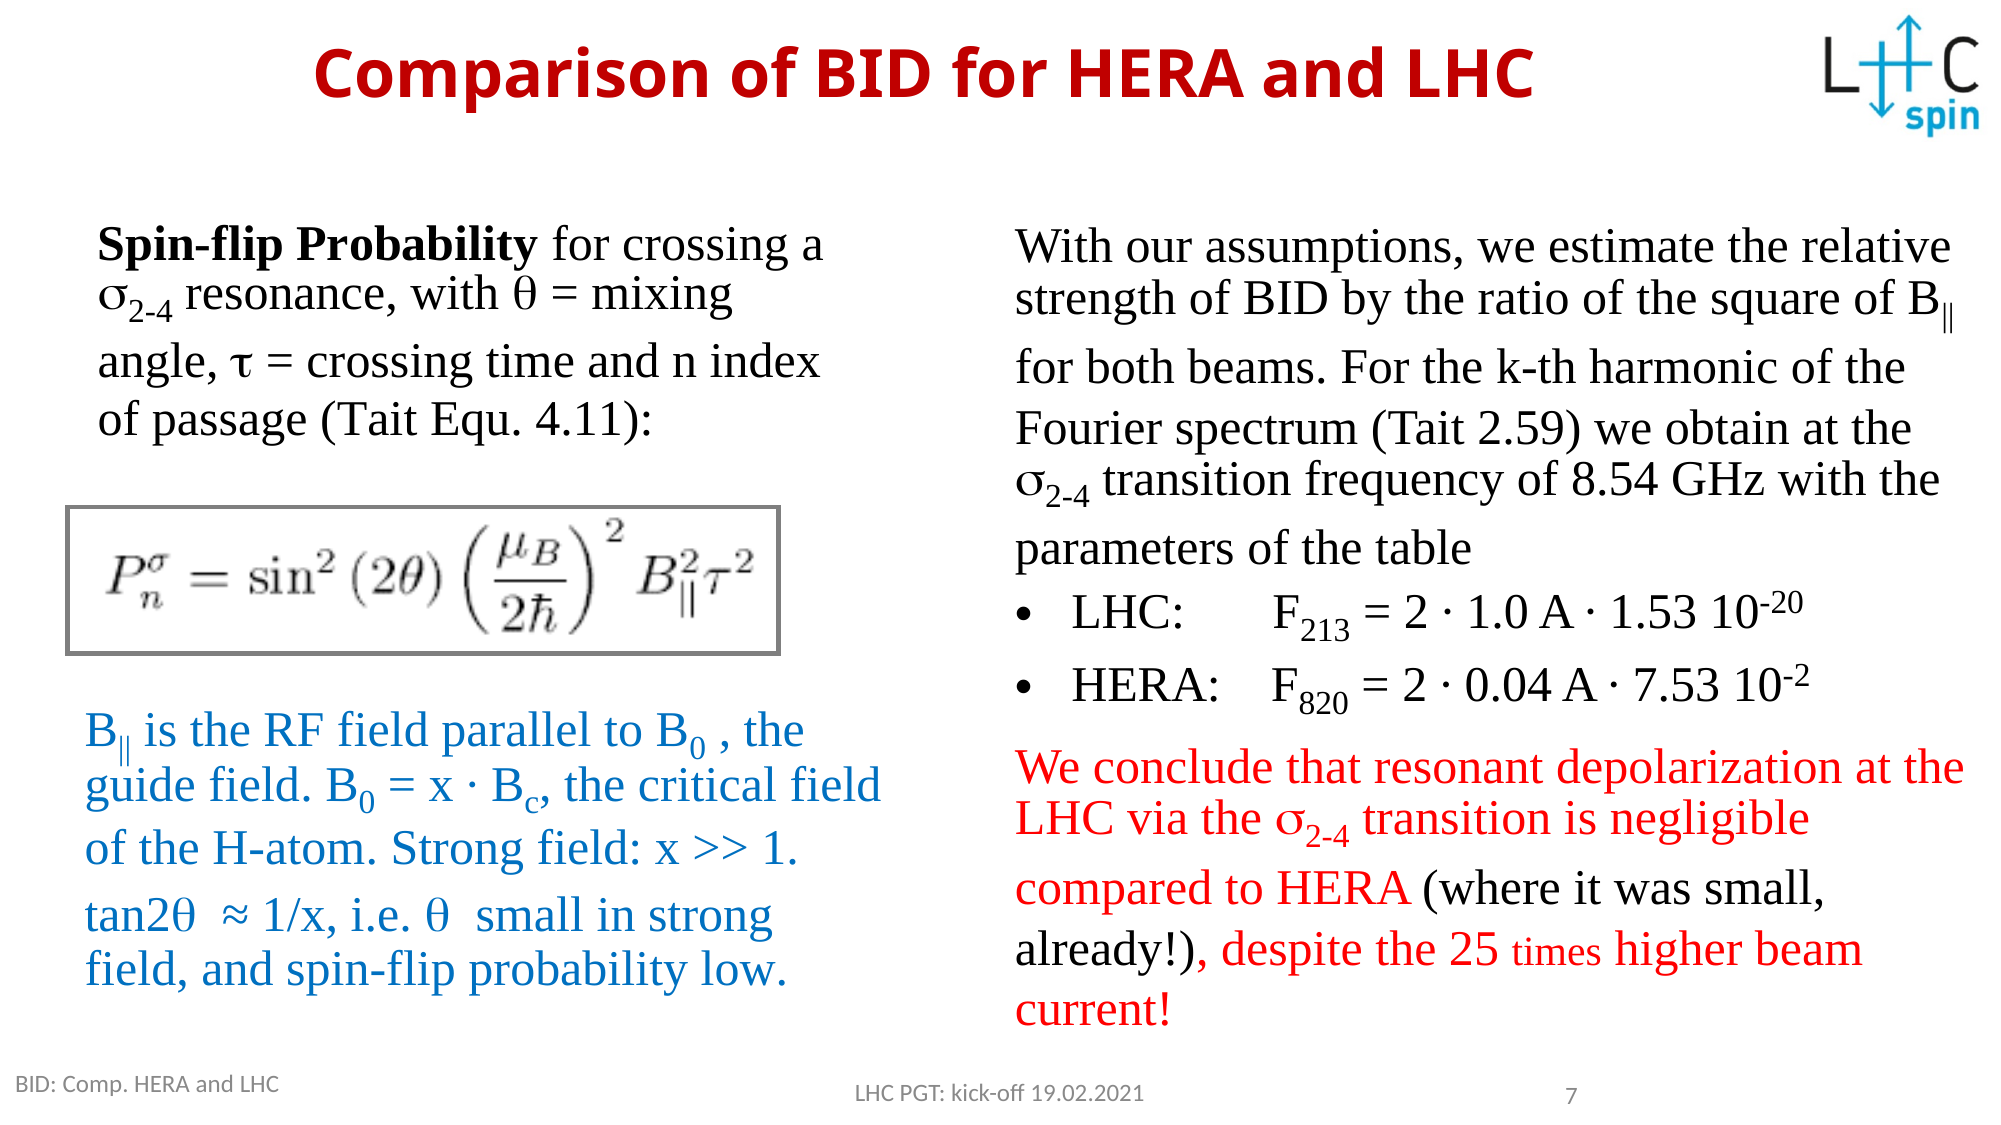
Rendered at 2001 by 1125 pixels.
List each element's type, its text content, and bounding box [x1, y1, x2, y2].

picture [1816, 8, 1989, 142]
text_box With our assumptions, we estimate the relative strength of BID by the ratio of the square of B|| for both beams. For the k-th harmonic of the Fourier spectrum (Tait 2.59) we obtain at the s2-4 transition frequency of 8.54 GHz with the parameters of the table LHC: F213 = 2 ∙ 1.0 A ∙ 1.53 10-20 HERA: F820 = 2 ∙ 0.04 A ∙ 7.53 10-2 We conclude that resonant depolarization at the LHC via the s2-4 transition is negligible compared to HERA (where it was small, already!), despite the 25 times higher beam current! [999, 204, 1989, 1048]
text_box LHC PGT: kick-off 19.02.2021 [662, 1061, 1338, 1122]
text_box [1550, 1065, 2000, 1125]
text_box Spin-flip Probability for crossing a s2-4 resonance, with q = mixing angle, t = crossing time and n index of passage (Tait Equ. 4.11): [82, 204, 877, 456]
text_box BID: Comp. HERA and LHC [0, 1052, 451, 1113]
text_box B|| is the RF field parallel to B0 , the guide field. B0 = x ∙ Bc, the critical field of the H-atom. Strong field: x >> 1. tan2q ≈ 1/x, i.e. q small in strong field, and spin-flip probability low. [69, 704, 905, 1069]
picture [69, 509, 776, 651]
text_box Comparison of BID for HERA and LHC [69, 23, 1711, 120]
